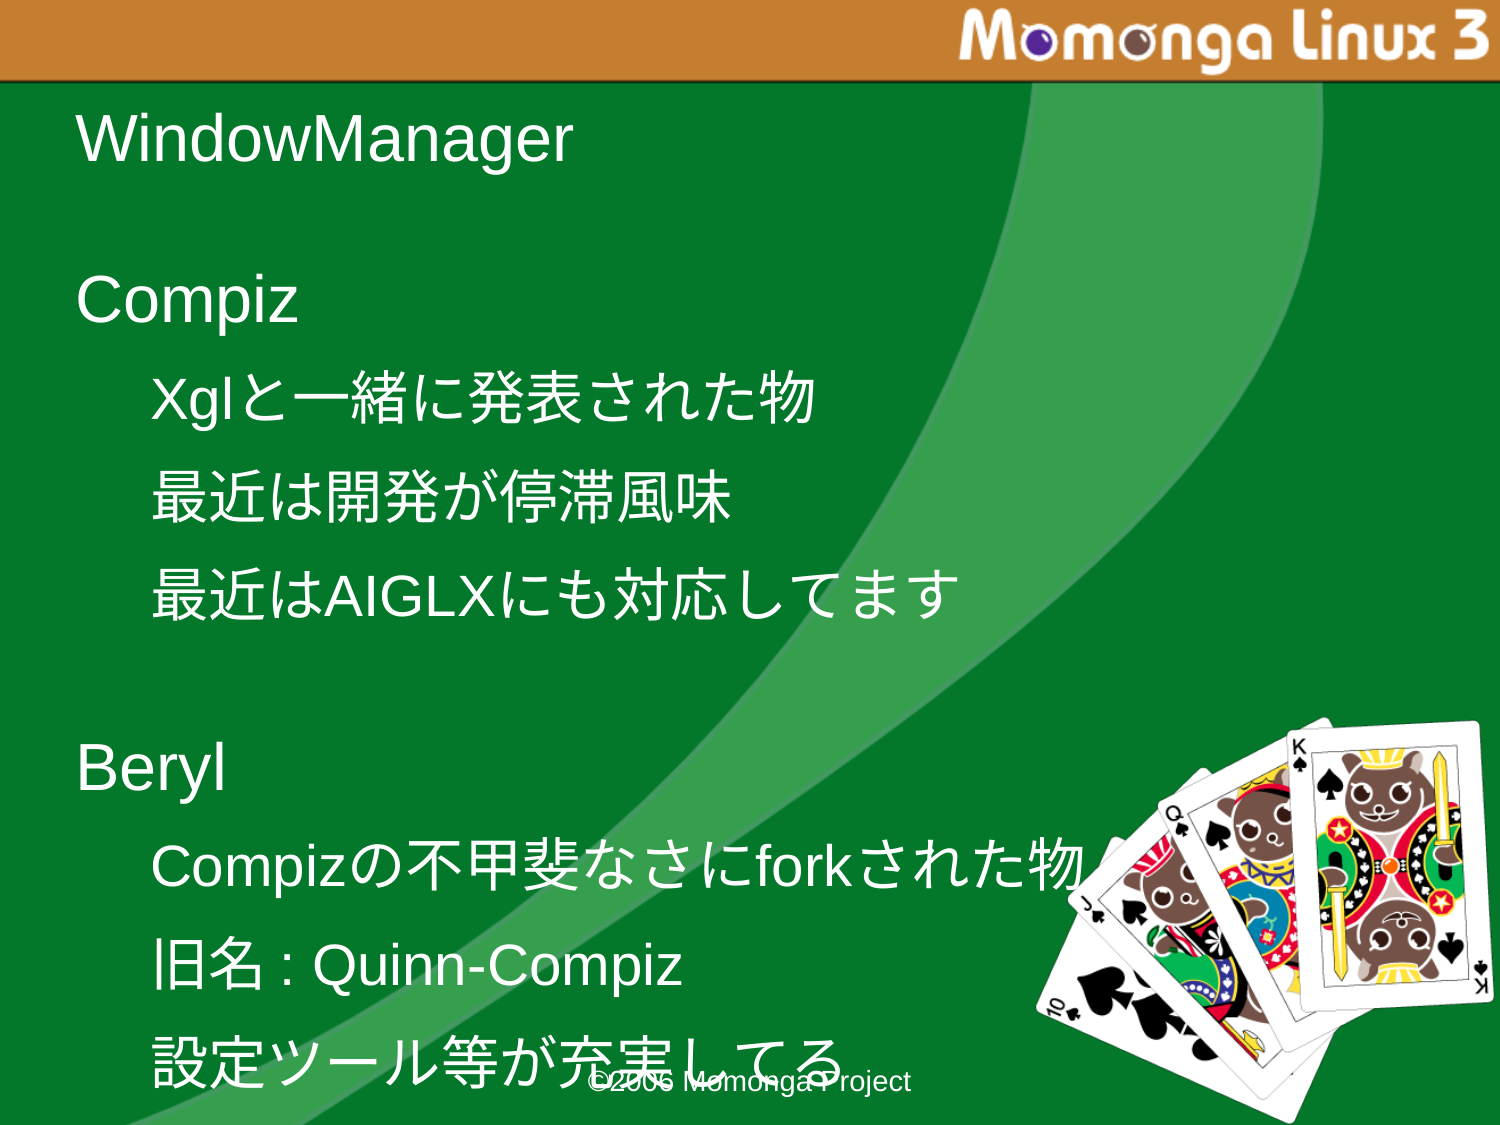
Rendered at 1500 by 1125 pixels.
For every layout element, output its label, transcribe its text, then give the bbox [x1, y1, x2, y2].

list Compiz Xglと一緒に発表された物 最近は開発が停滞風味 最近はAIGLXにも対応してます Beryl Compizの不甲斐なさにforkされた物 旧名 : Quinn-Compiz 設定ツール等が充実してる [75, 262, 1426, 991]
title WindowManager [75, 52, 1426, 226]
picture [0, 0, 1500, 1125]
